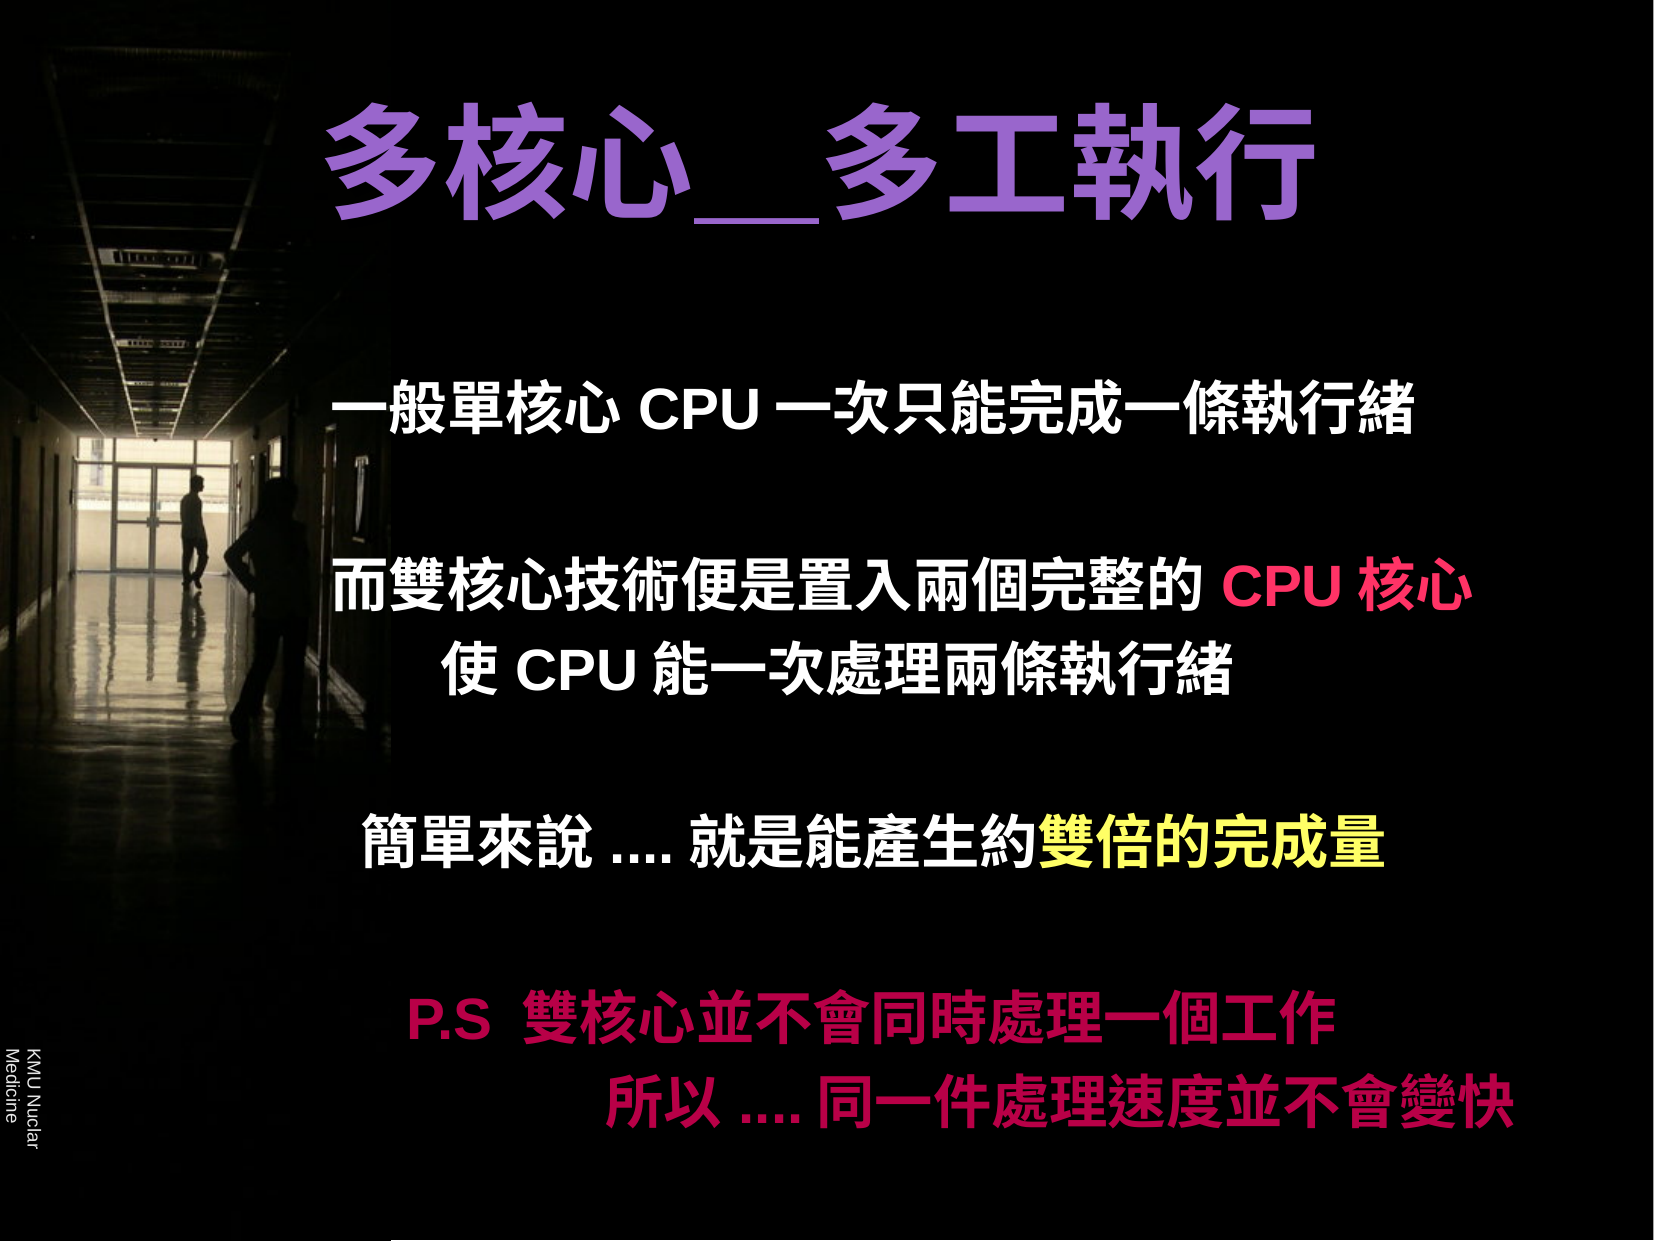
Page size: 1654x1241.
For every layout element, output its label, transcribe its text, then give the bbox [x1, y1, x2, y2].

title 多核心＿多工執行 [318, 59, 1506, 252]
text_box 一般單核心CPU一次只能完成一條執行緒 [295, 354, 1477, 441]
picture [0, 0, 391, 1241]
text_box P.S 雙核心並不會同時處理一個工作 所以....同一件處理速度並不會變快 [354, 964, 1565, 1123]
text_box 簡單來說....就是能產生約雙倍的完成量 [324, 789, 1625, 945]
text_box 而雙核心技術便是置入兩個完整的CPU核心 使CPU能一次處理兩條執行緒 [295, 531, 1506, 689]
